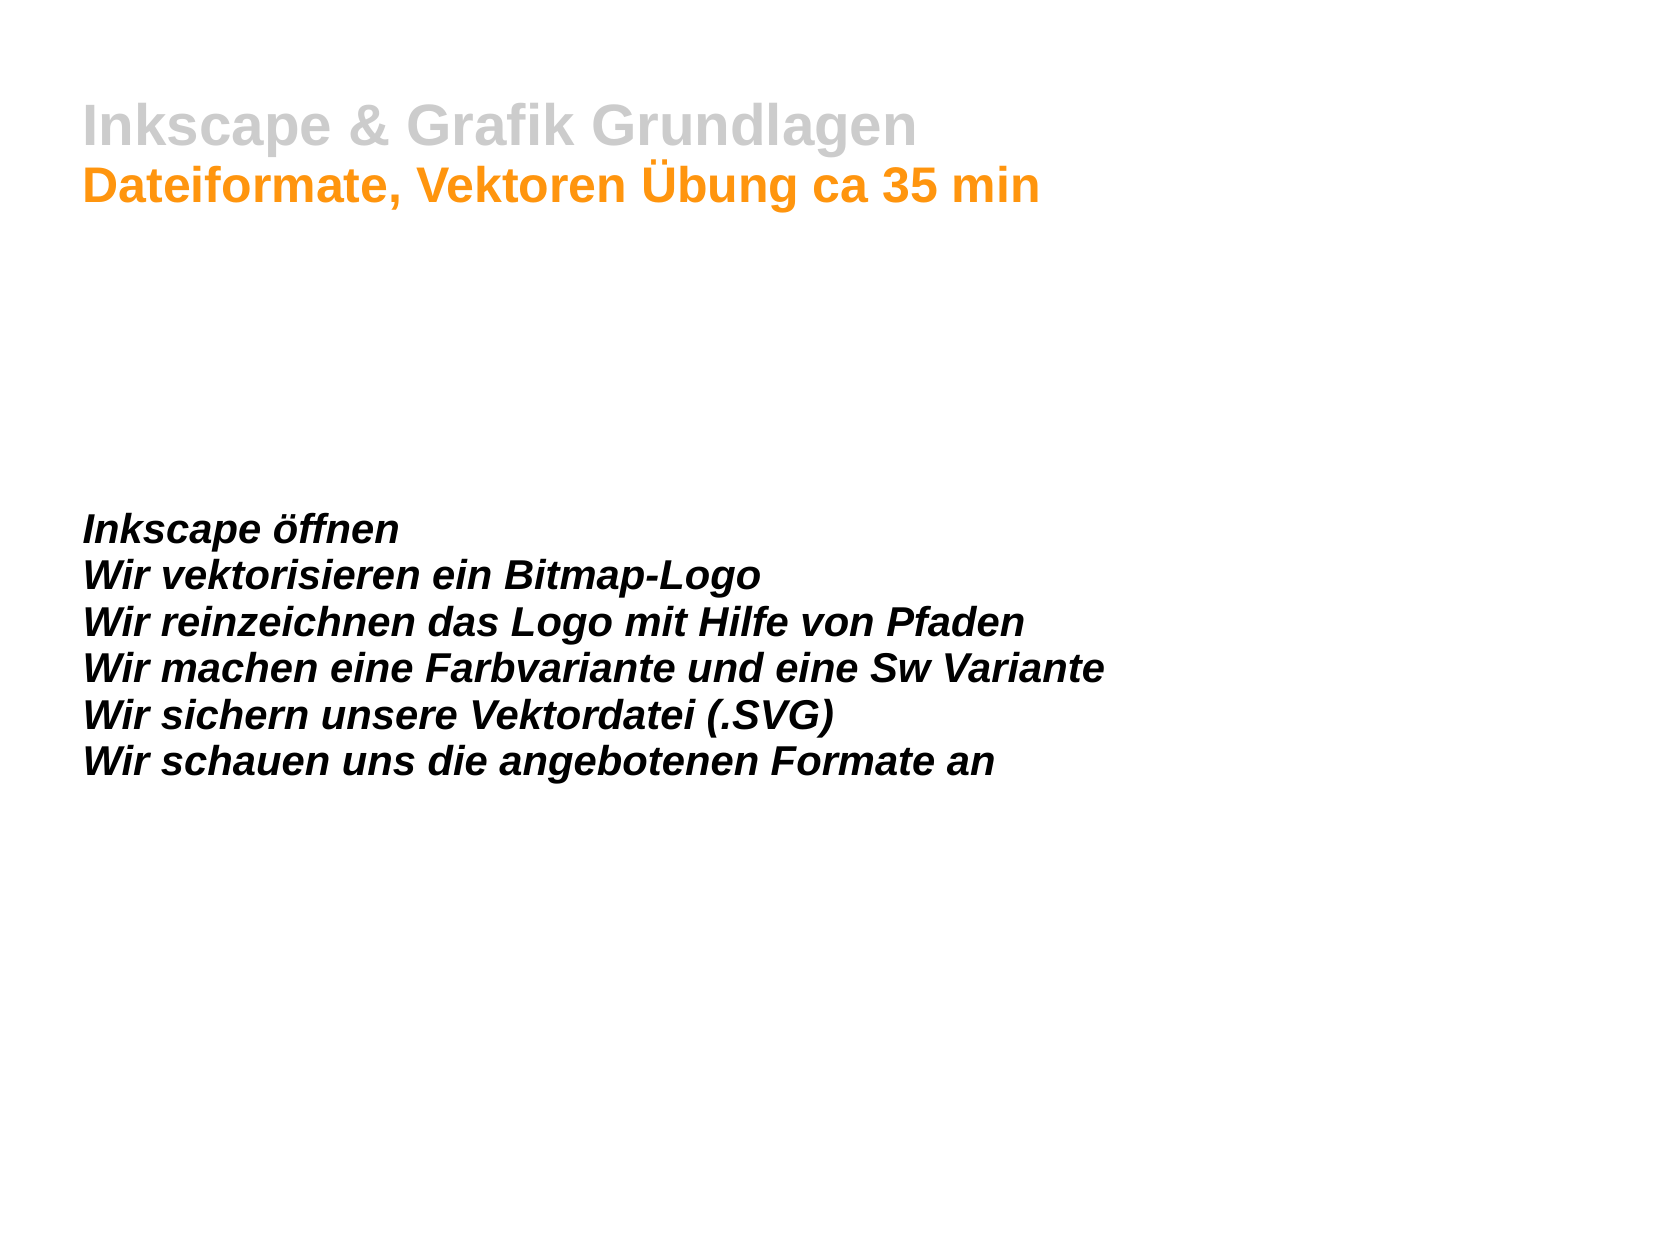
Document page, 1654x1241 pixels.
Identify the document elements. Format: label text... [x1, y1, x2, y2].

subtitle Inkscape öffnen Wir vektorisieren ein Bitmap-Logo Wir reinzeichnen das Logo mit Hilfe von Pfaden Wir machen eine Farbvariante und eine Sw Variante Wir sichern unsere Vektordatei (.SVG) Wir schauen uns die angebotenen Formate an [82, 297, 1571, 1132]
title Inkscape & Grafik Grundlagen Dateiformate, Vektoren Übung ca 35 min [82, 49, 1571, 257]
